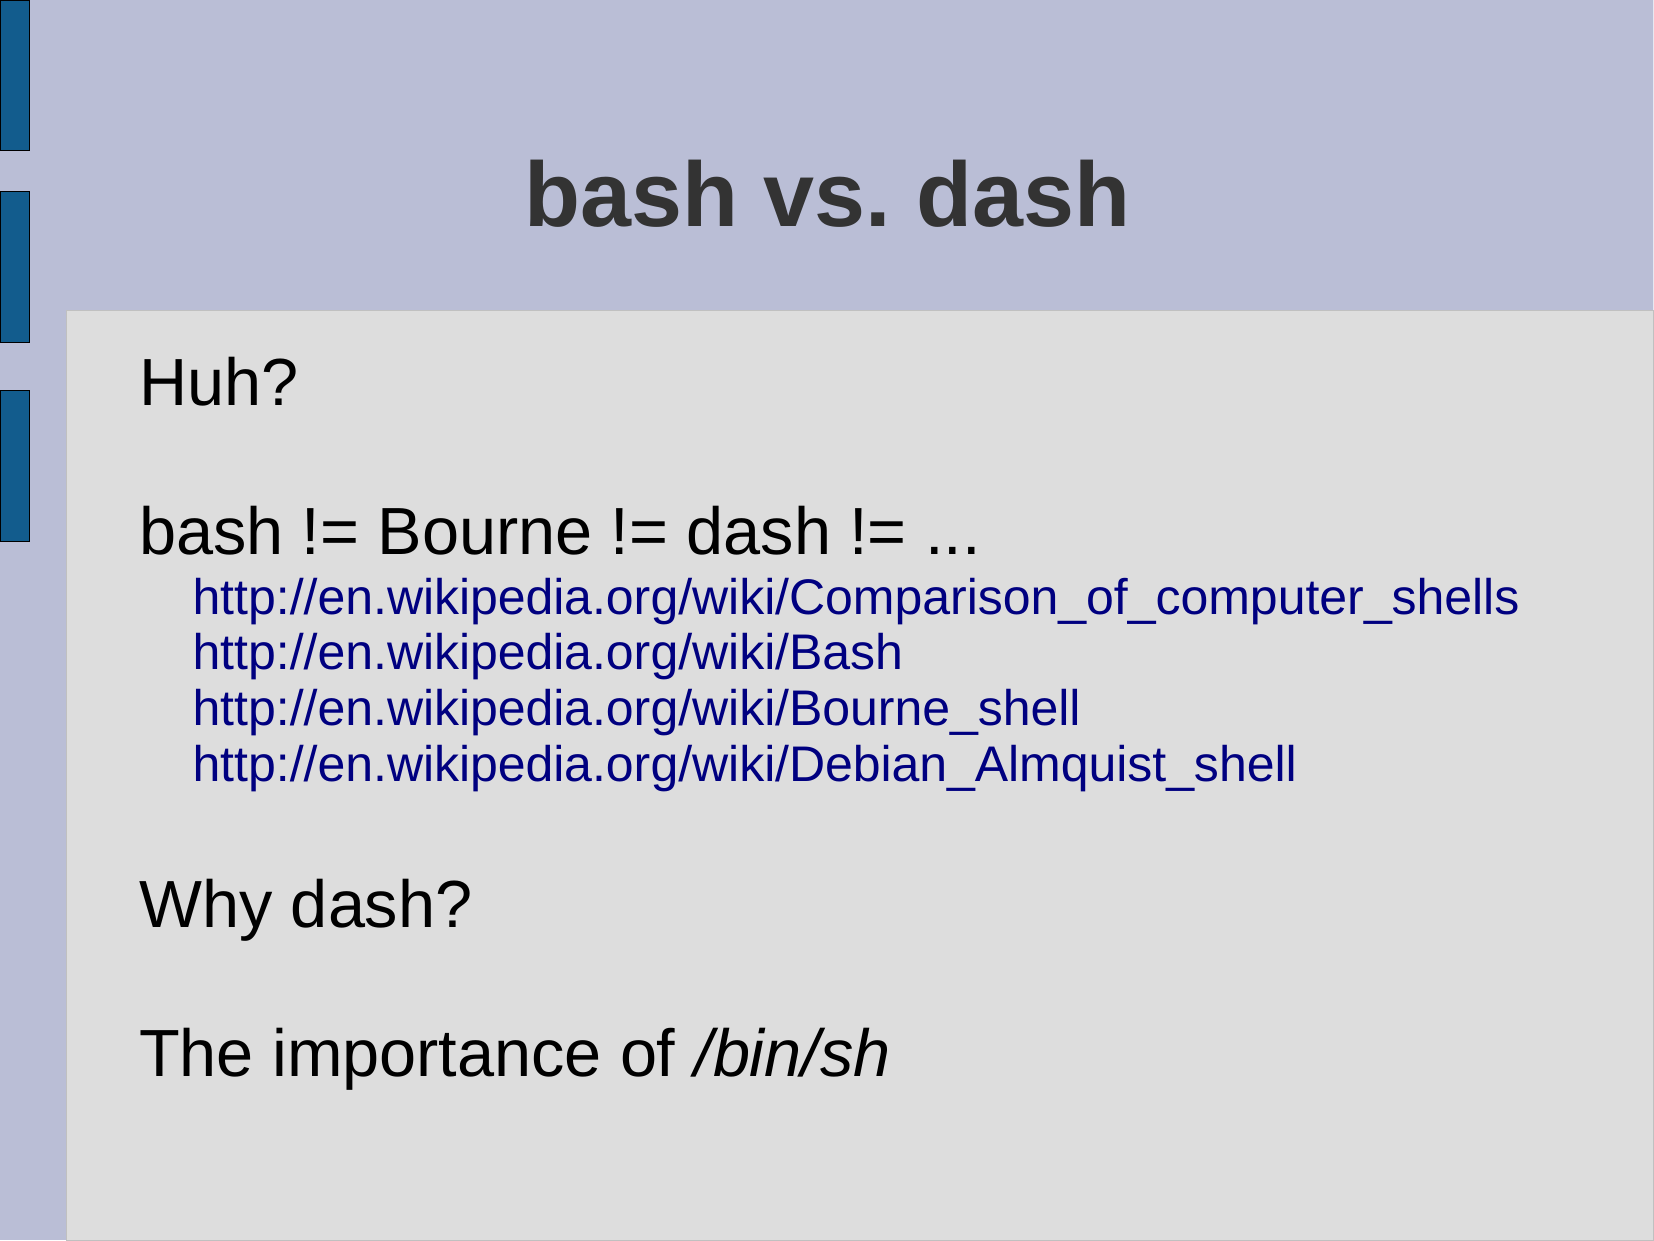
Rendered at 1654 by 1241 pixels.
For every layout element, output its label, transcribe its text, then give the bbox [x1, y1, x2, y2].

title bash vs. dash [121, 98, 1534, 291]
list Huh? bash != Bourne != dash != ... http://en.wikipedia.org/wiki/Comparison_of_computer_shells http://en.wikipedia.org/wiki/Bash http://en.wikipedia.org/wiki/Bourne_shell http://en.wikipedia.org/wiki/Debian_Almquist_shell Why dash? The importance of /bin/sh [121, 344, 1534, 1112]
